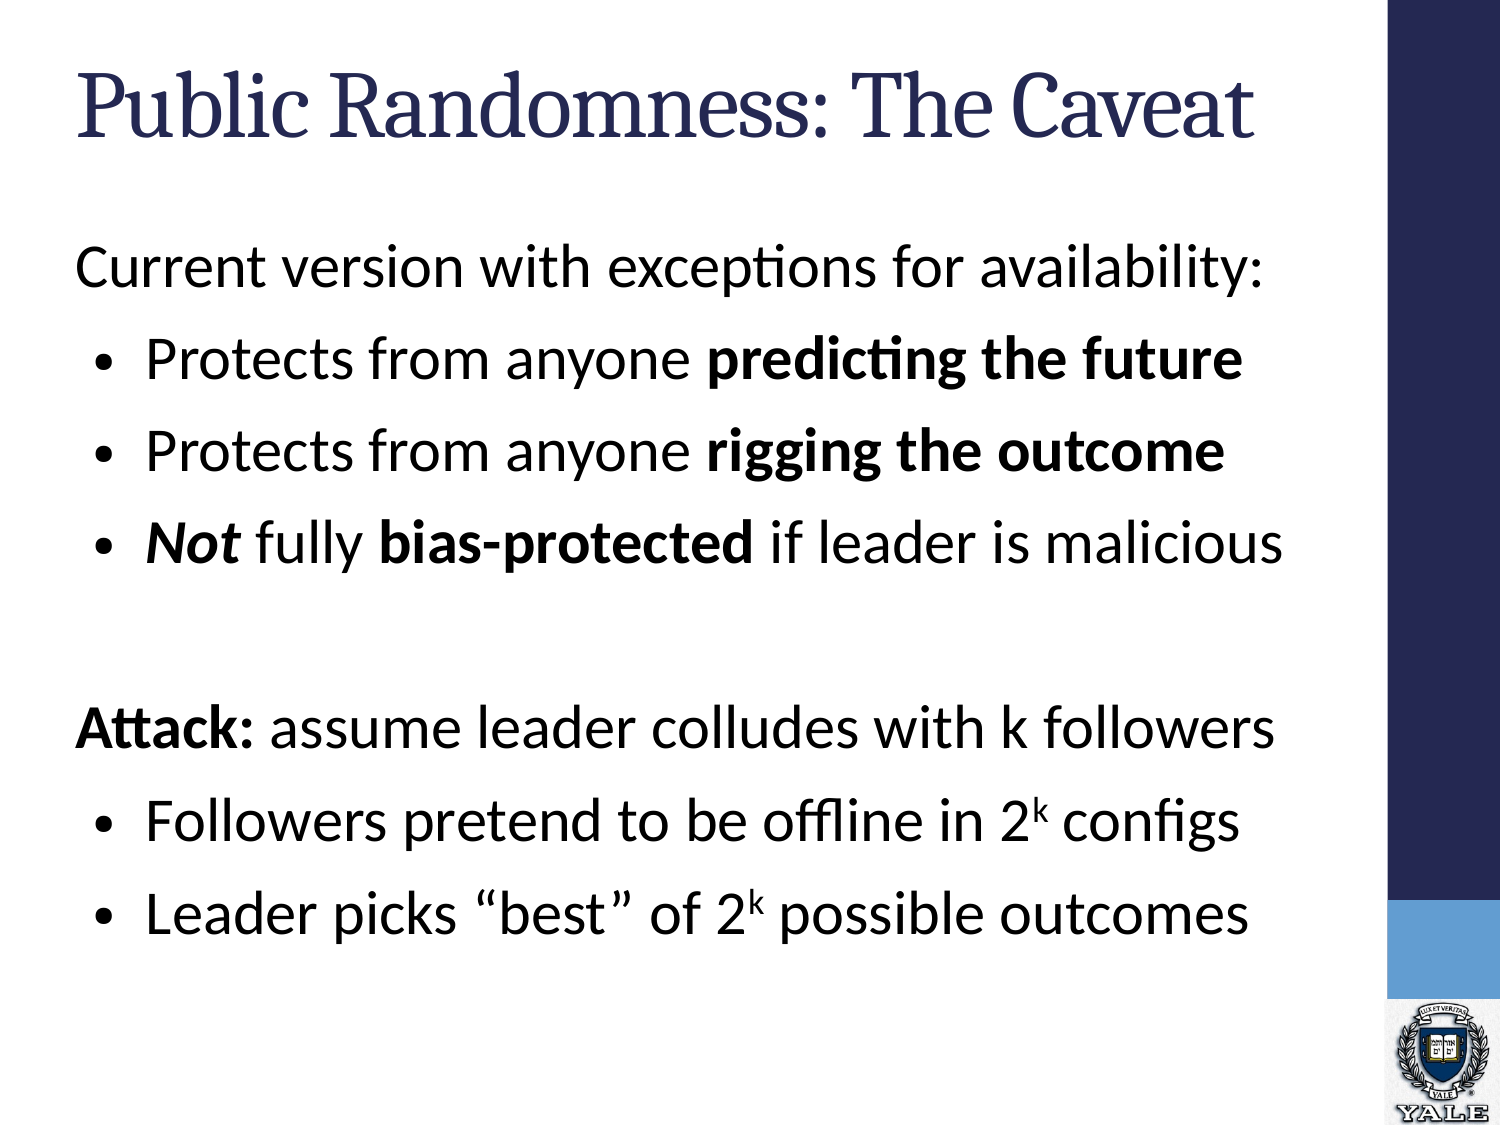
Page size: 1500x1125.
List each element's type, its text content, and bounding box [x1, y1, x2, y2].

picture [1384, 999, 1500, 1125]
list Current version with exceptions for availability: Protects from anyone predicting the future Protects from anyone rigging the outcome Not fully bias-protected if leader is malicious Attack: assume leader colludes with k followers Followers pretend to be offline in 2k configs Leader picks “best” of 2k possible outcomes [75, 239, 1325, 1063]
title Public Randomness: The Caveat [75, 12, 1325, 200]
